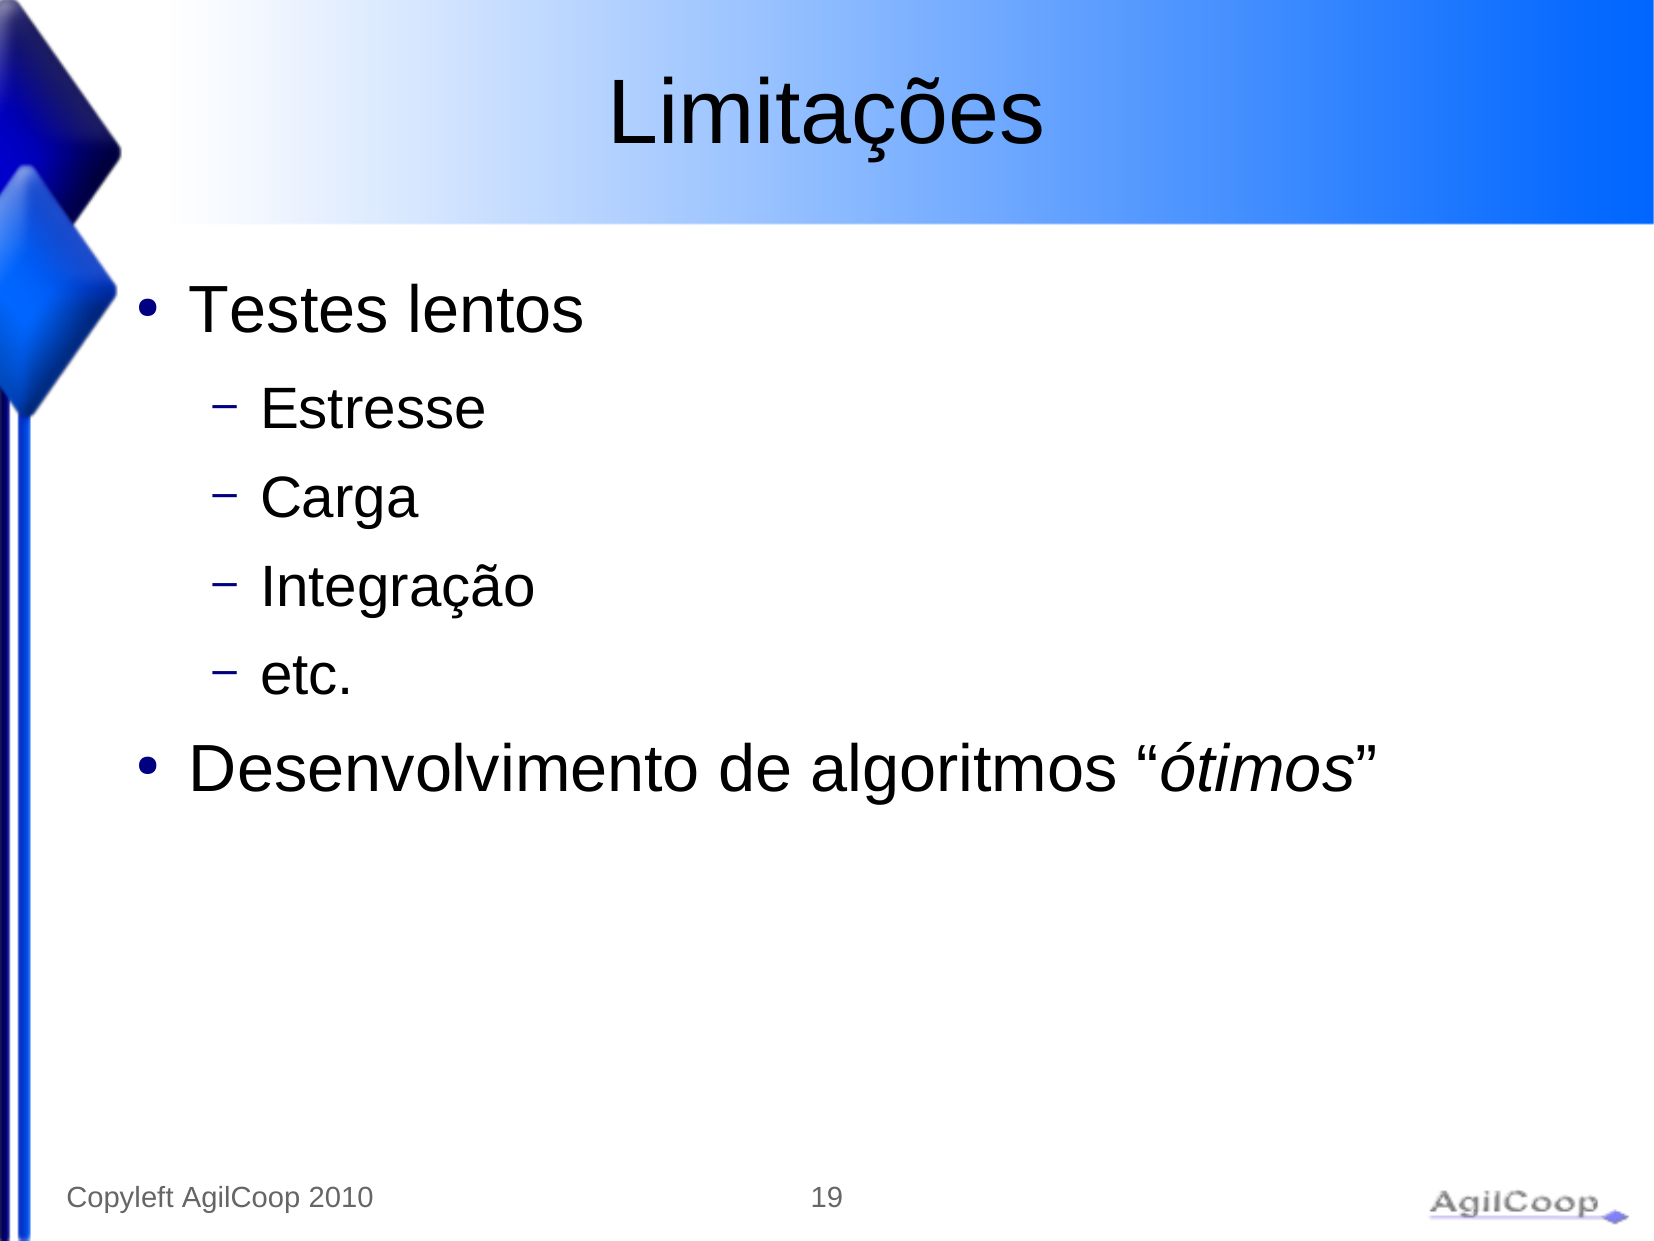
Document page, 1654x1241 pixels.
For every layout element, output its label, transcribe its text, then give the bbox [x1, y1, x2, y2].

picture [0, 0, 1654, 1241]
title Limitações [82, 8, 1571, 216]
list Testes lentos Estresse Carga Integração etc. Desenvolvimento de algoritmos “ótimos” [118, 271, 1607, 1108]
